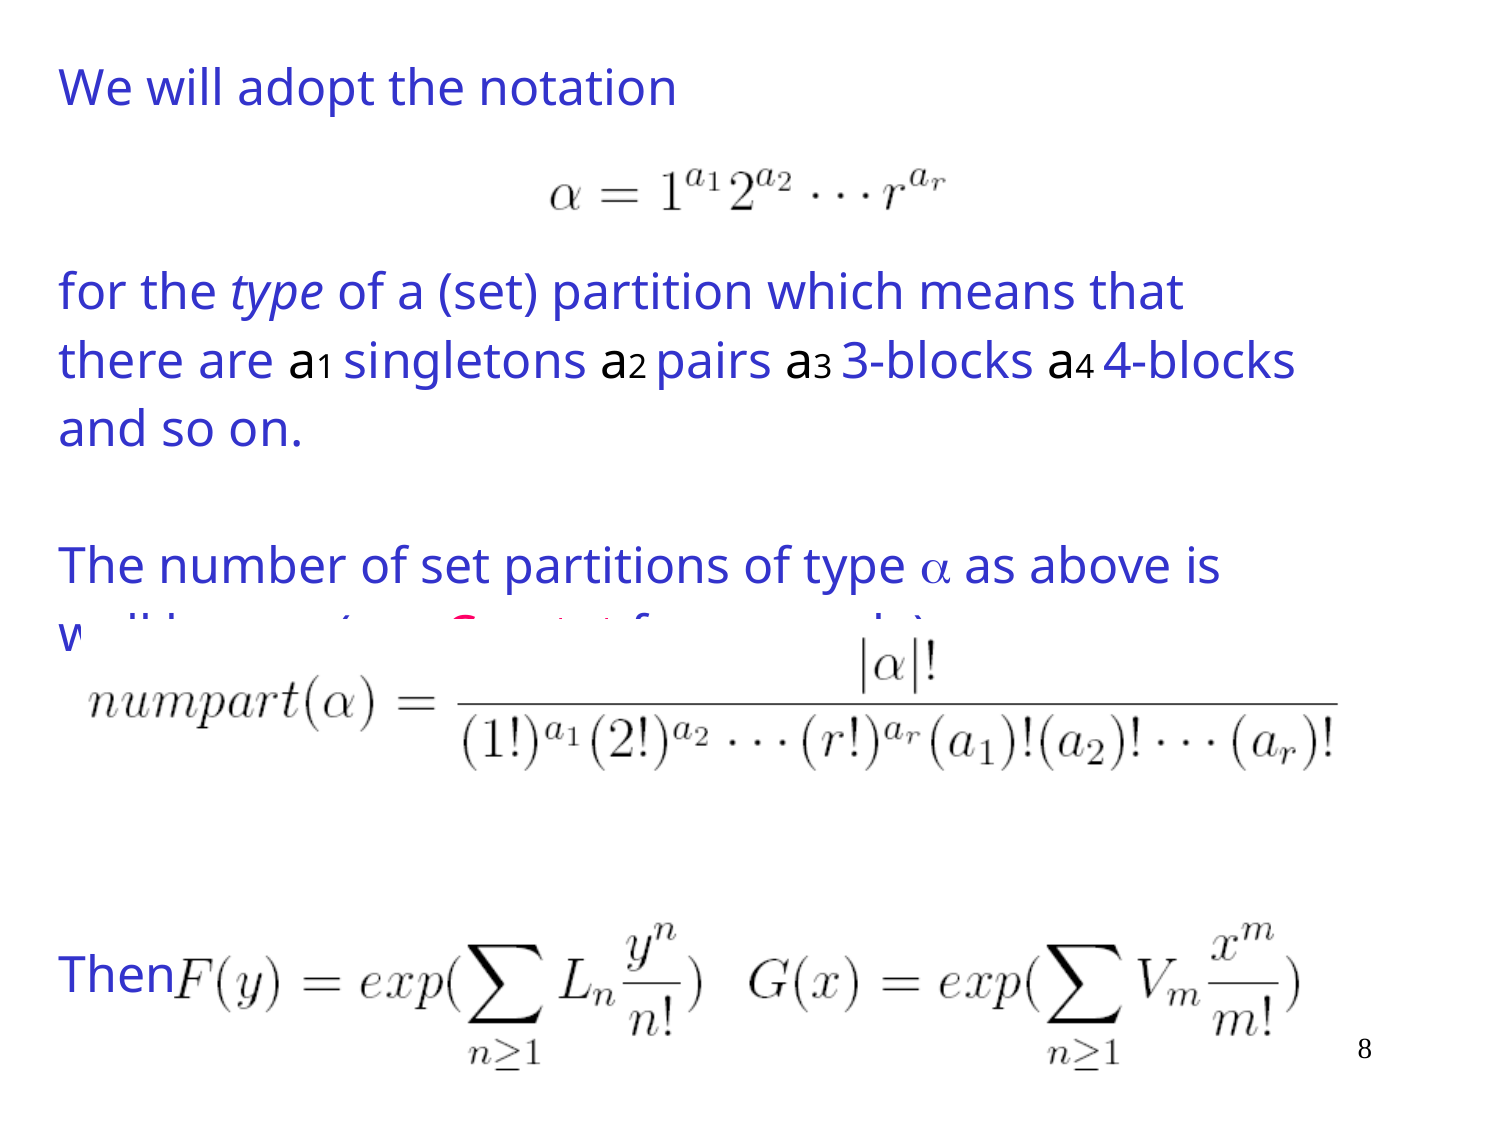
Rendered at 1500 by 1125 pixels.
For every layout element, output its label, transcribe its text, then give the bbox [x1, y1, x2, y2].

picture [174, 912, 1307, 1080]
text_box We will adopt the notation for the type of a (set) partition which means that there are a1 singletons a2 pairs a3 3-blocks a4 4-blocks and so on. The number of set partitions of type  as above is well known (see Comtet for example) Then, with [44, 44, 1325, 1016]
picture [81, 619, 1349, 785]
picture [531, 156, 957, 234]
